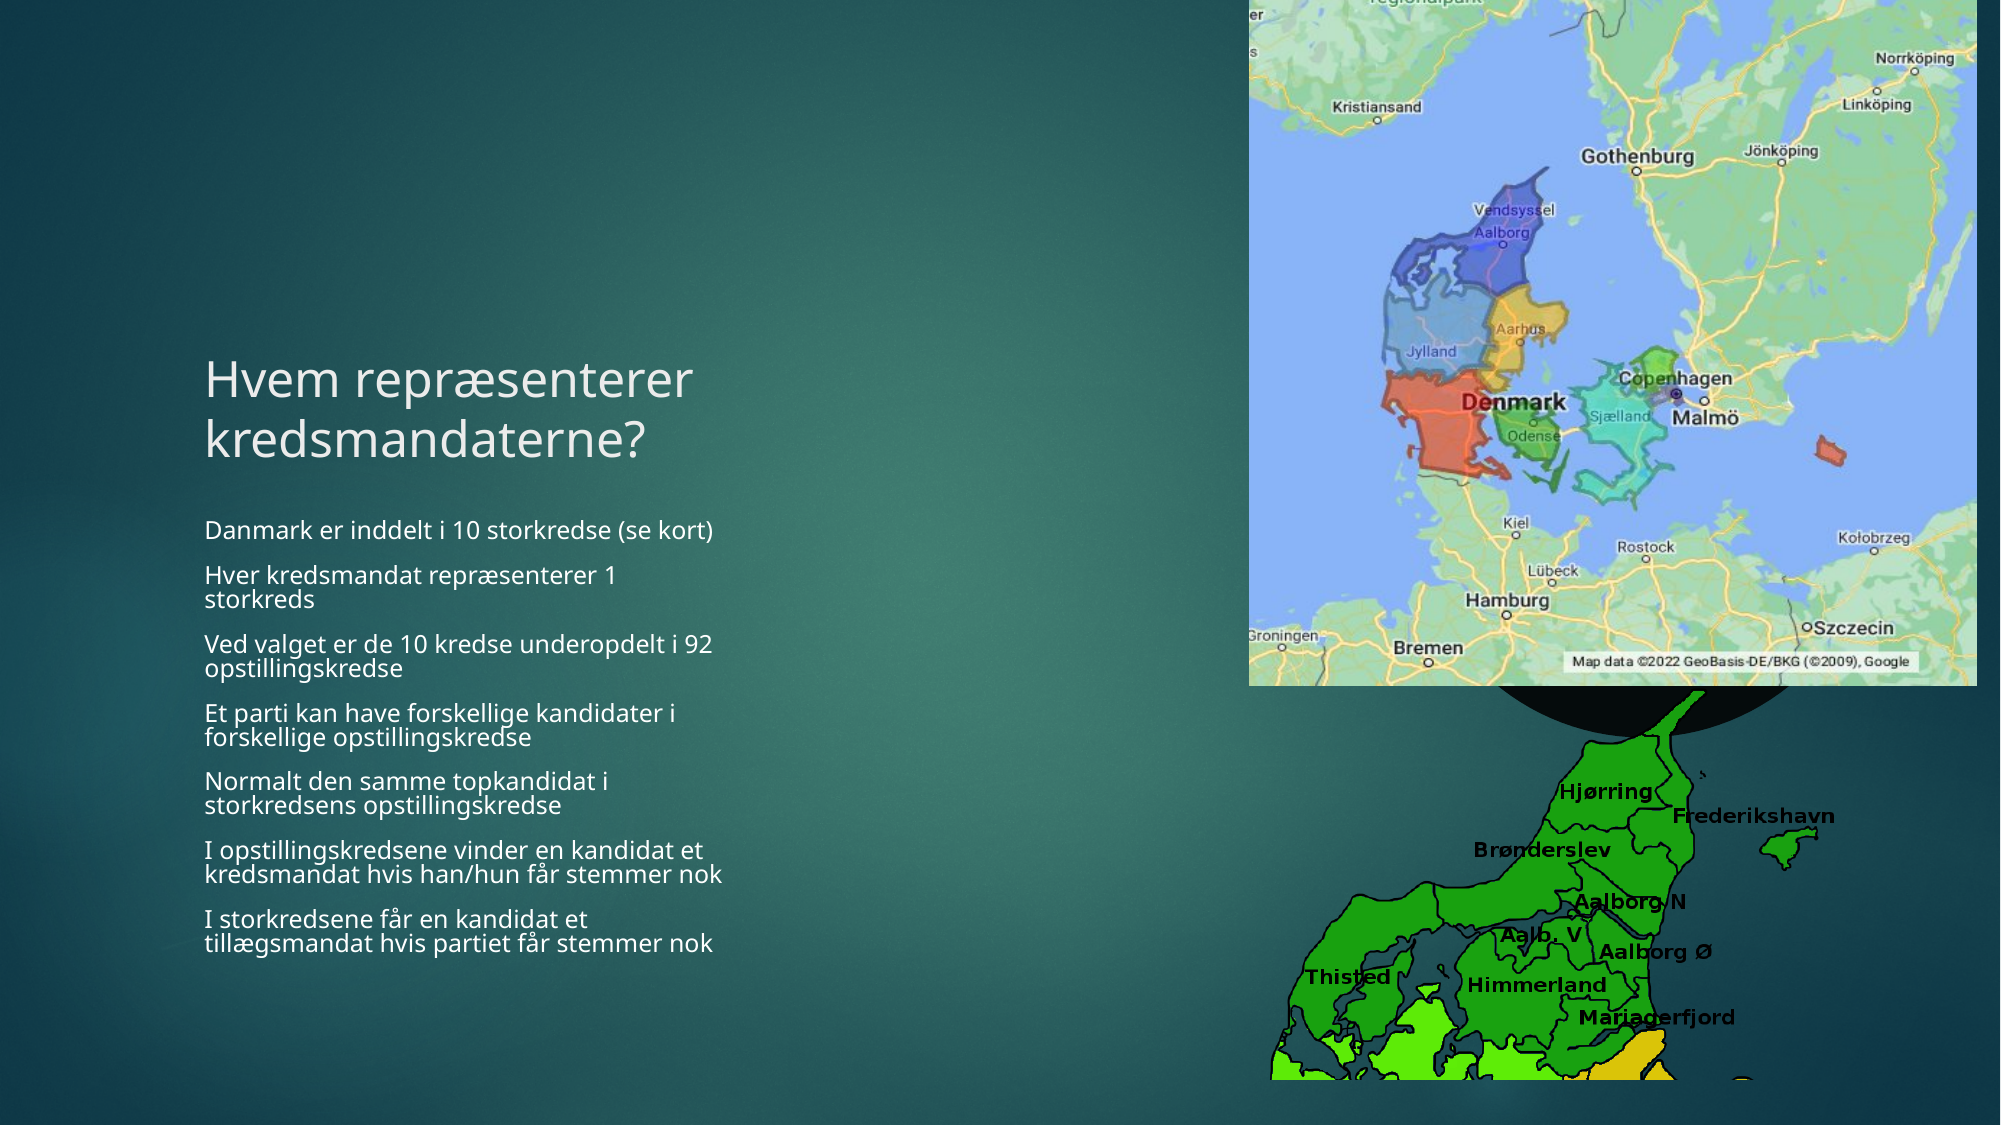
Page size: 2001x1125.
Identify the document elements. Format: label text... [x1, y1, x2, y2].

list Danmark er inddelt i 10 storkredse (se kort) Hver kredsmandat repræsenterer 1 storkreds Ved valget er de 10 kredse underopdelt i 92 opstillingskredse Et parti kan have forskellige kandidater i forskellige opstillingskredse Normalt den samme topkandidat i storkredsens opstillingskredse I opstillingskredsene vinder en kandidat et kredsmandat hvis han/hun får stemmer nok I storkredsene får en kandidat et tillægsmandat hvis partiet får stemmer nok [189, 513, 748, 989]
picture [1237, 0, 1977, 1080]
title Hvem repræsenterer kredsmandaterne? [189, 237, 748, 476]
